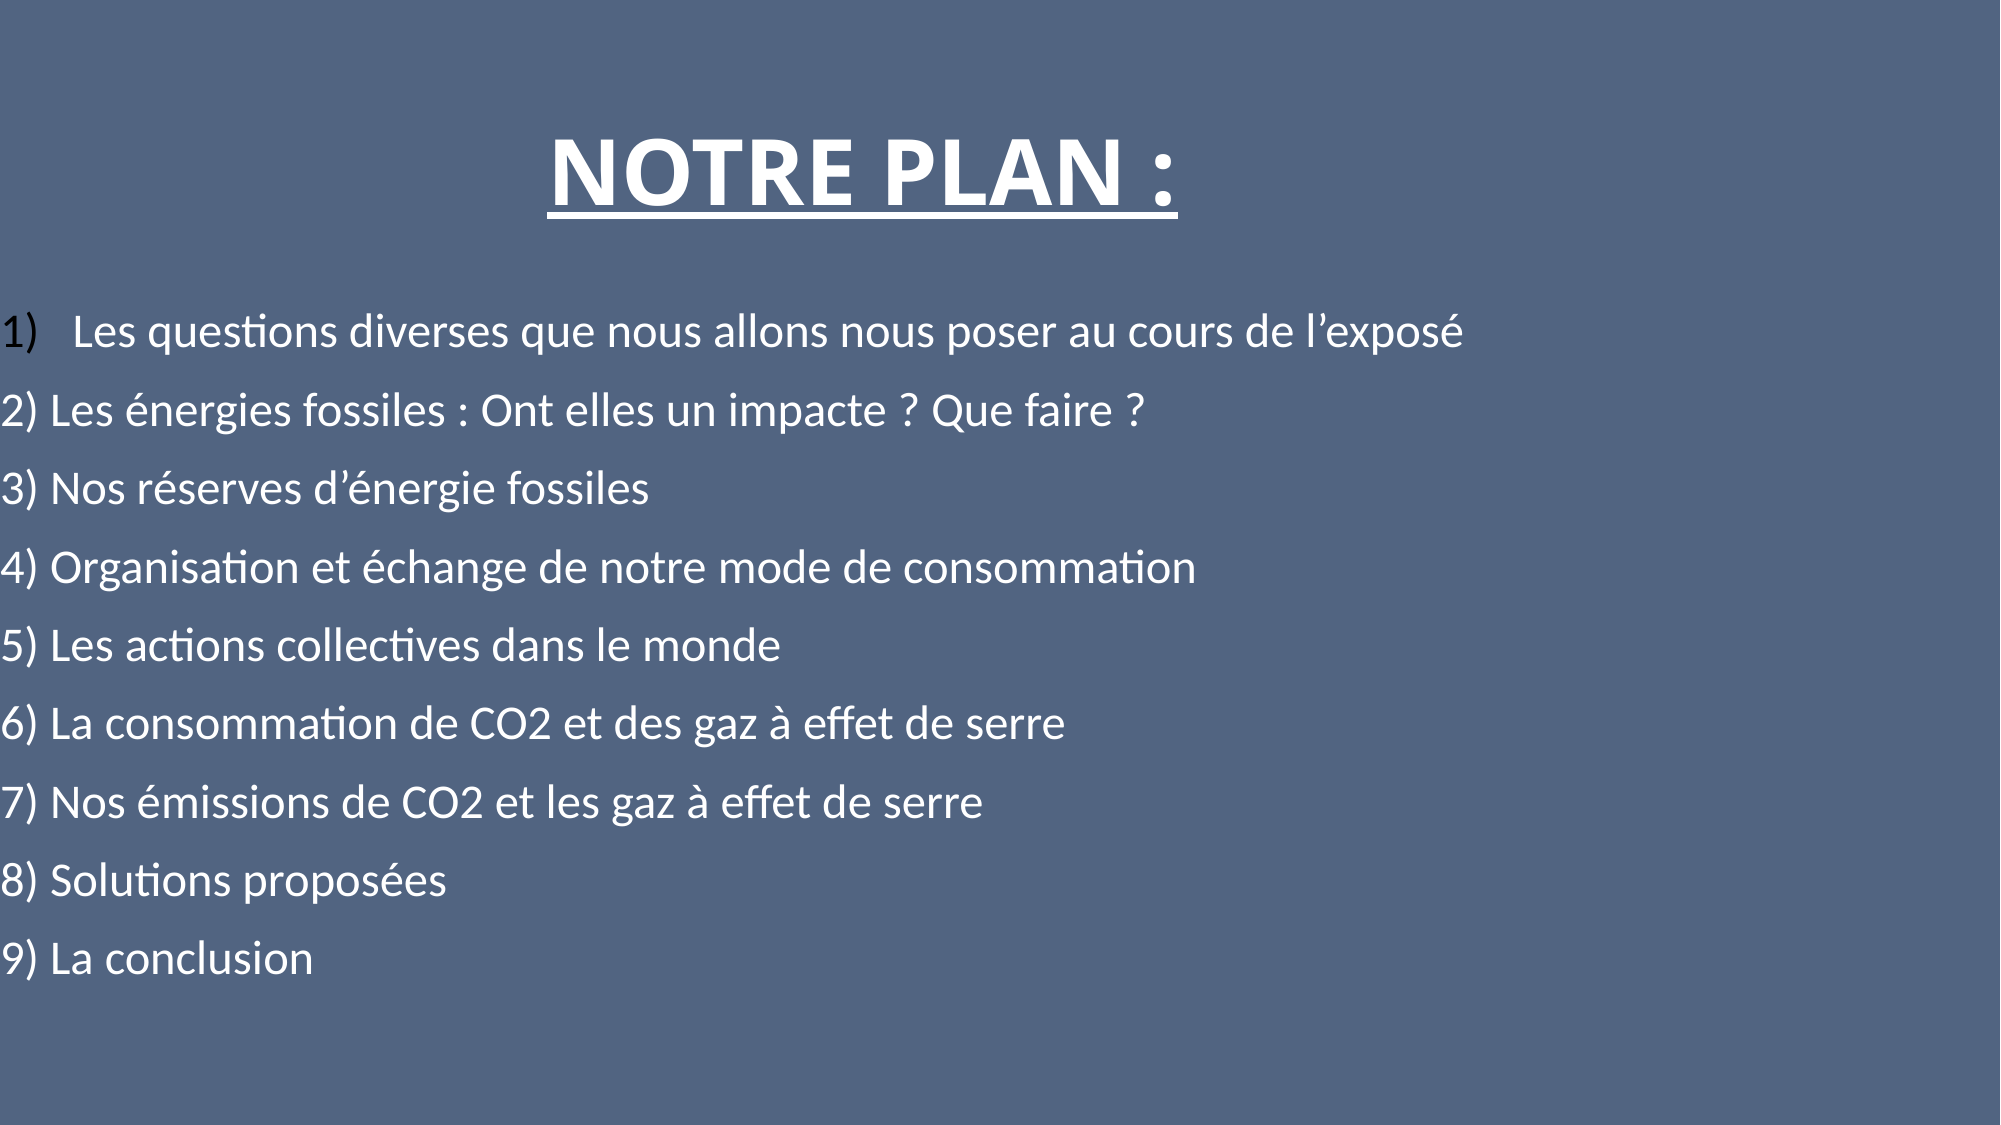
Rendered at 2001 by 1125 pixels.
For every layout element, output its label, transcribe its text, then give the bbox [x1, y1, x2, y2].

title NOTRE PLAN : [0, 59, 1726, 278]
list Les questions diverses que nous allons nous poser au cours de l’exposé 2) Les énergies fossiles : Ont elles un impacte ? Que faire ? 3) Nos réserves d’énergie fossiles 4) Organisation et échange de notre mode de consommation 5) Les actions collectives dans le monde 6) La consommation de CO2 et des gaz à effet de serre 7) Nos émissions de CO2 et les gaz à effet de serre 8) Solutions proposées 9) La conclusion [0, 299, 1567, 989]
